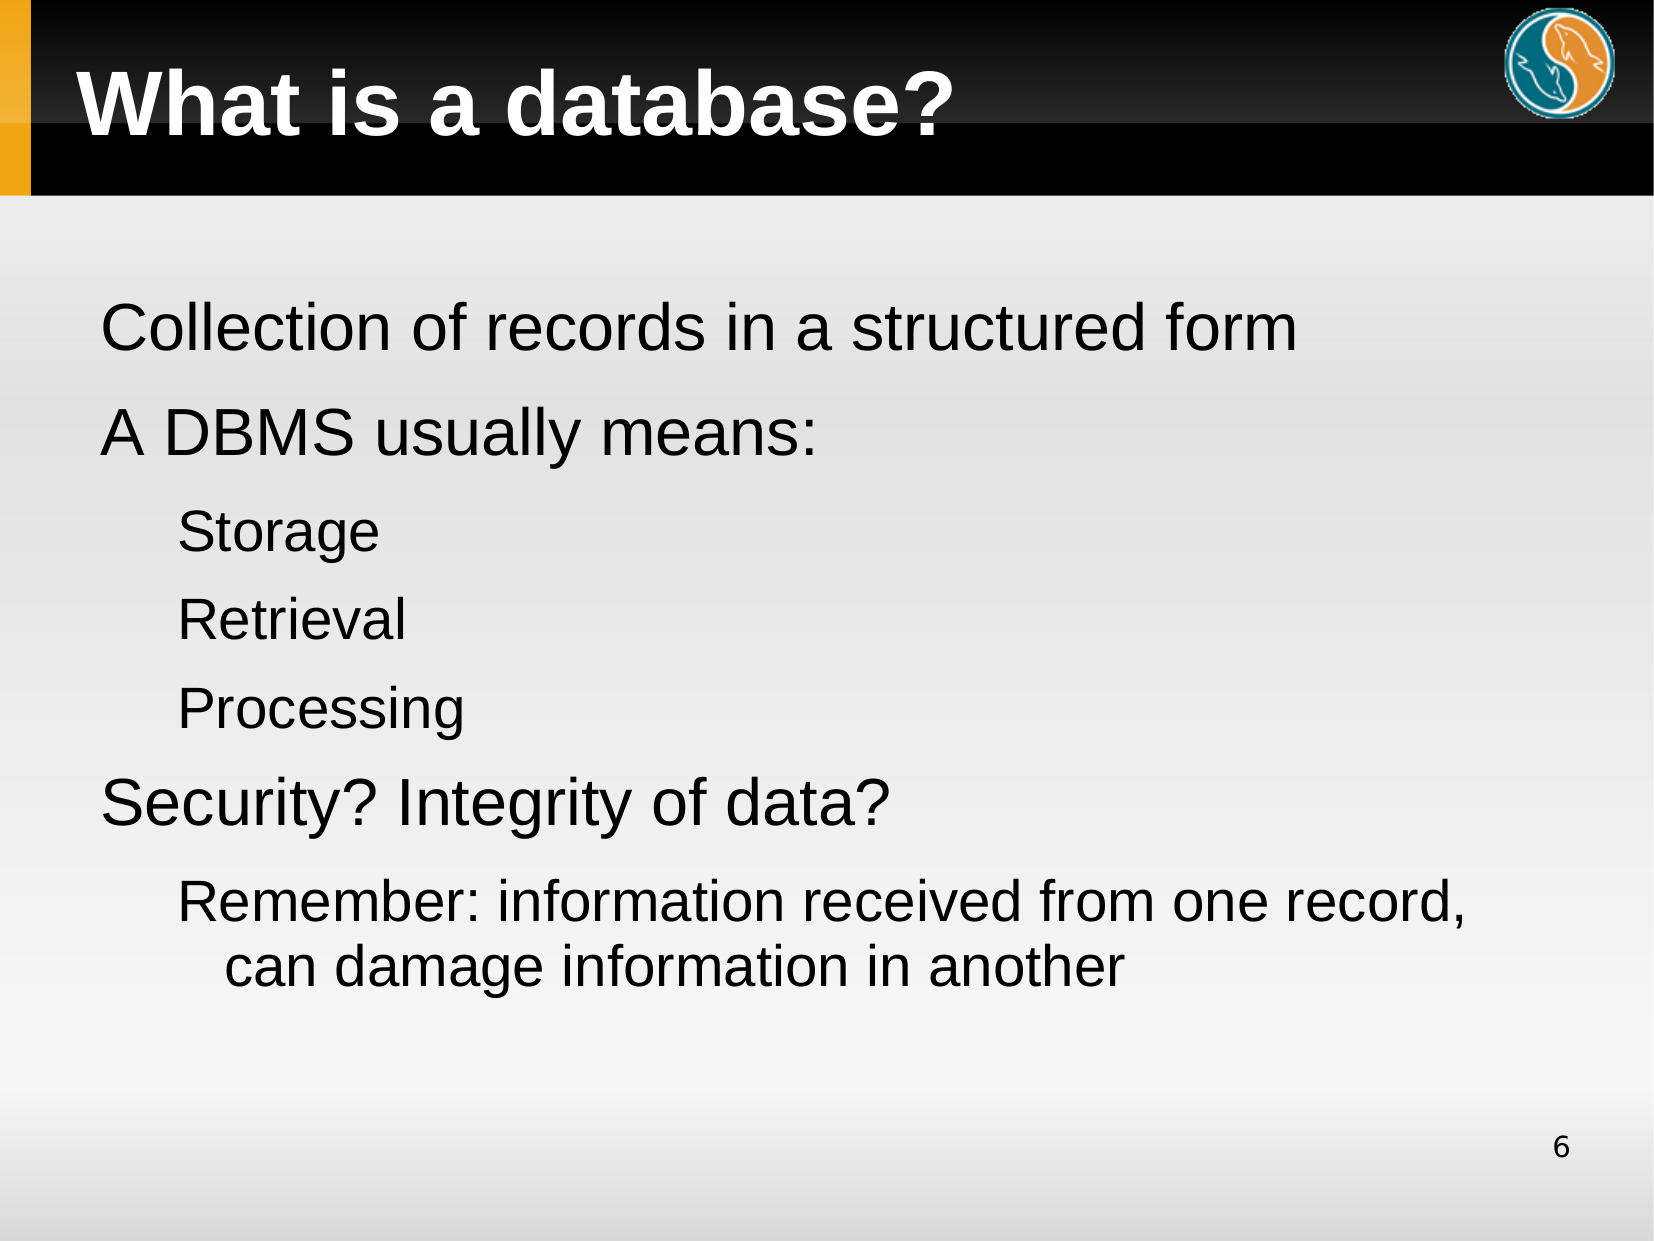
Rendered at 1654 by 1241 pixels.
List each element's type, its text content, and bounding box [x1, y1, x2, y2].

title What is a database? [76, 7, 1565, 200]
picture [0, 0, 1654, 1241]
list Collection of records in a structured form A DBMS usually means: Storage Retrieval Processing Security? Integrity of data? Remember: information received from one record, can damage information in another [82, 290, 1571, 1094]
